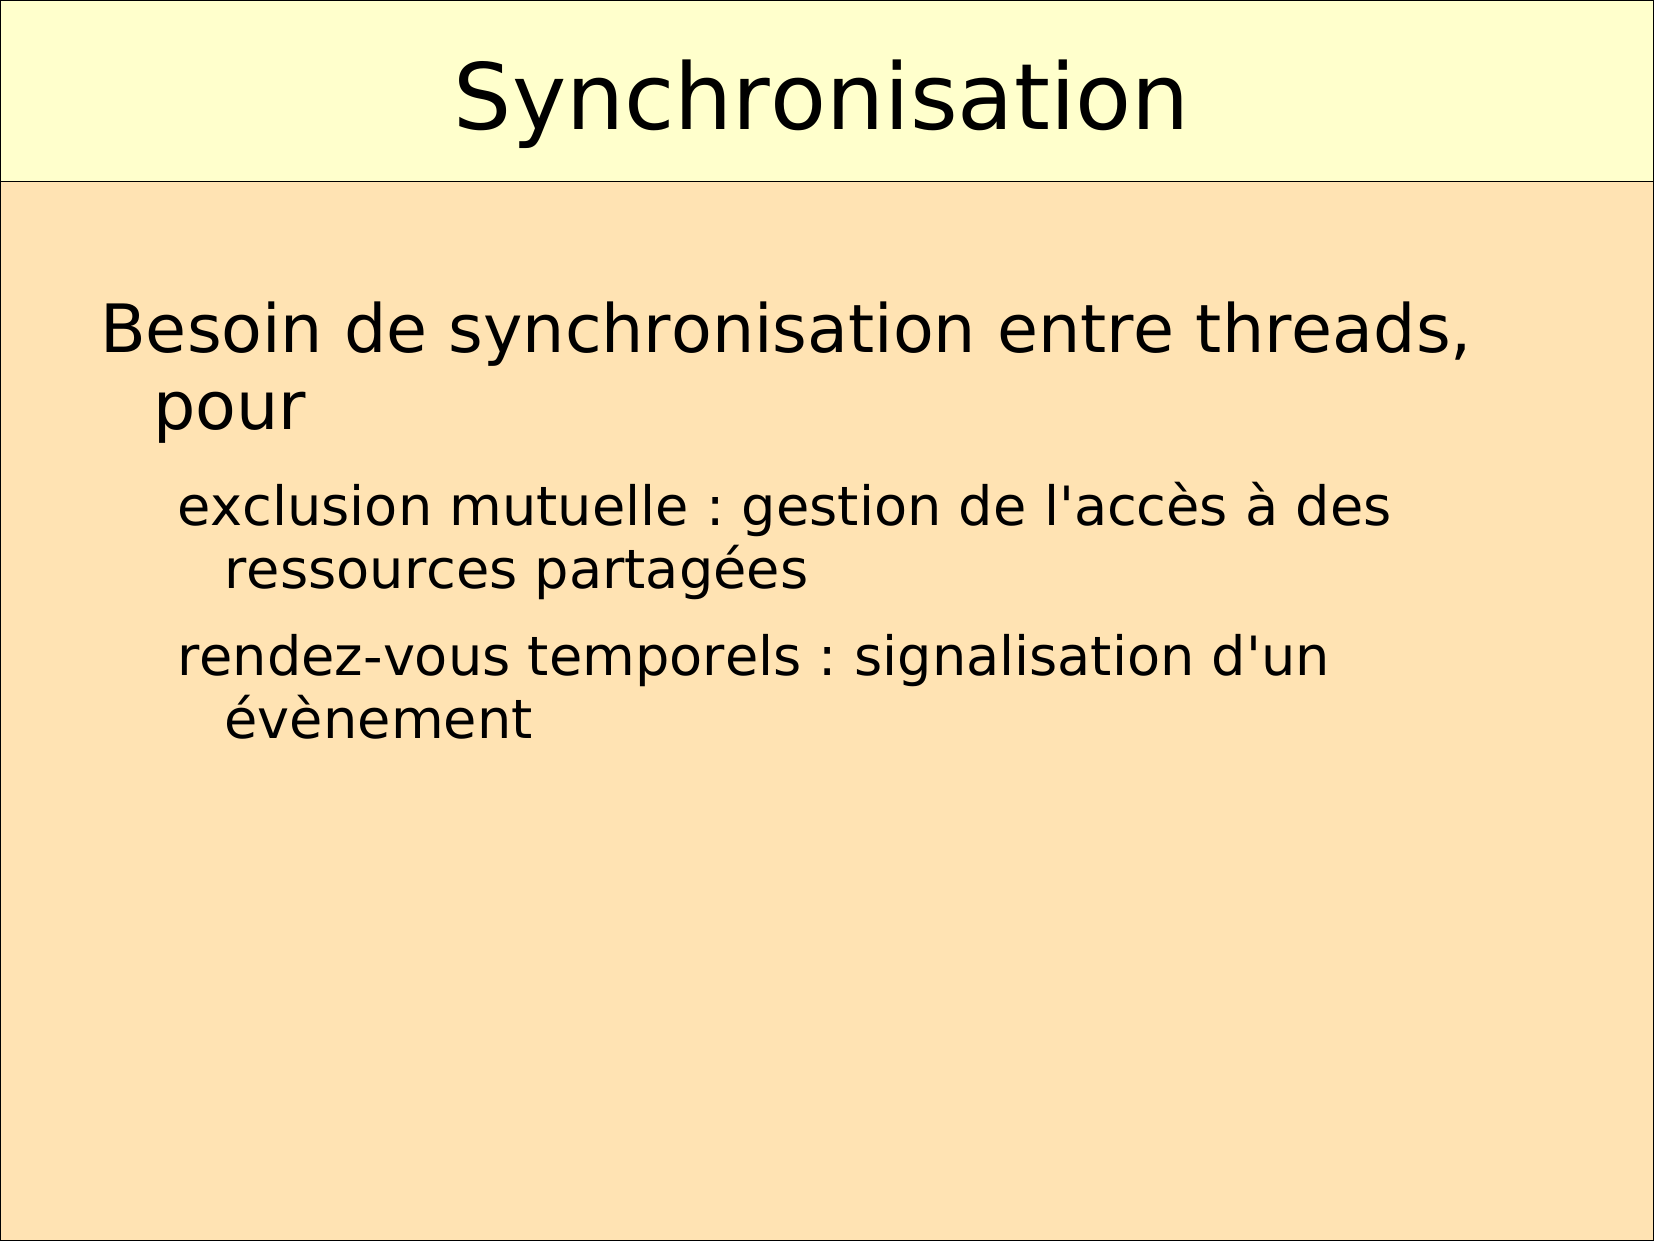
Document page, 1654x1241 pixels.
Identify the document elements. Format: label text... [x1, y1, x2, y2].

list Besoin de synchronisation entre threads, pour exclusion mutuelle : gestion de l'accès à des ressources partagées rendez-vous temporels : signalisation d'un évènement [82, 290, 1571, 1109]
title Synchronisation [114, 38, 1531, 158]
